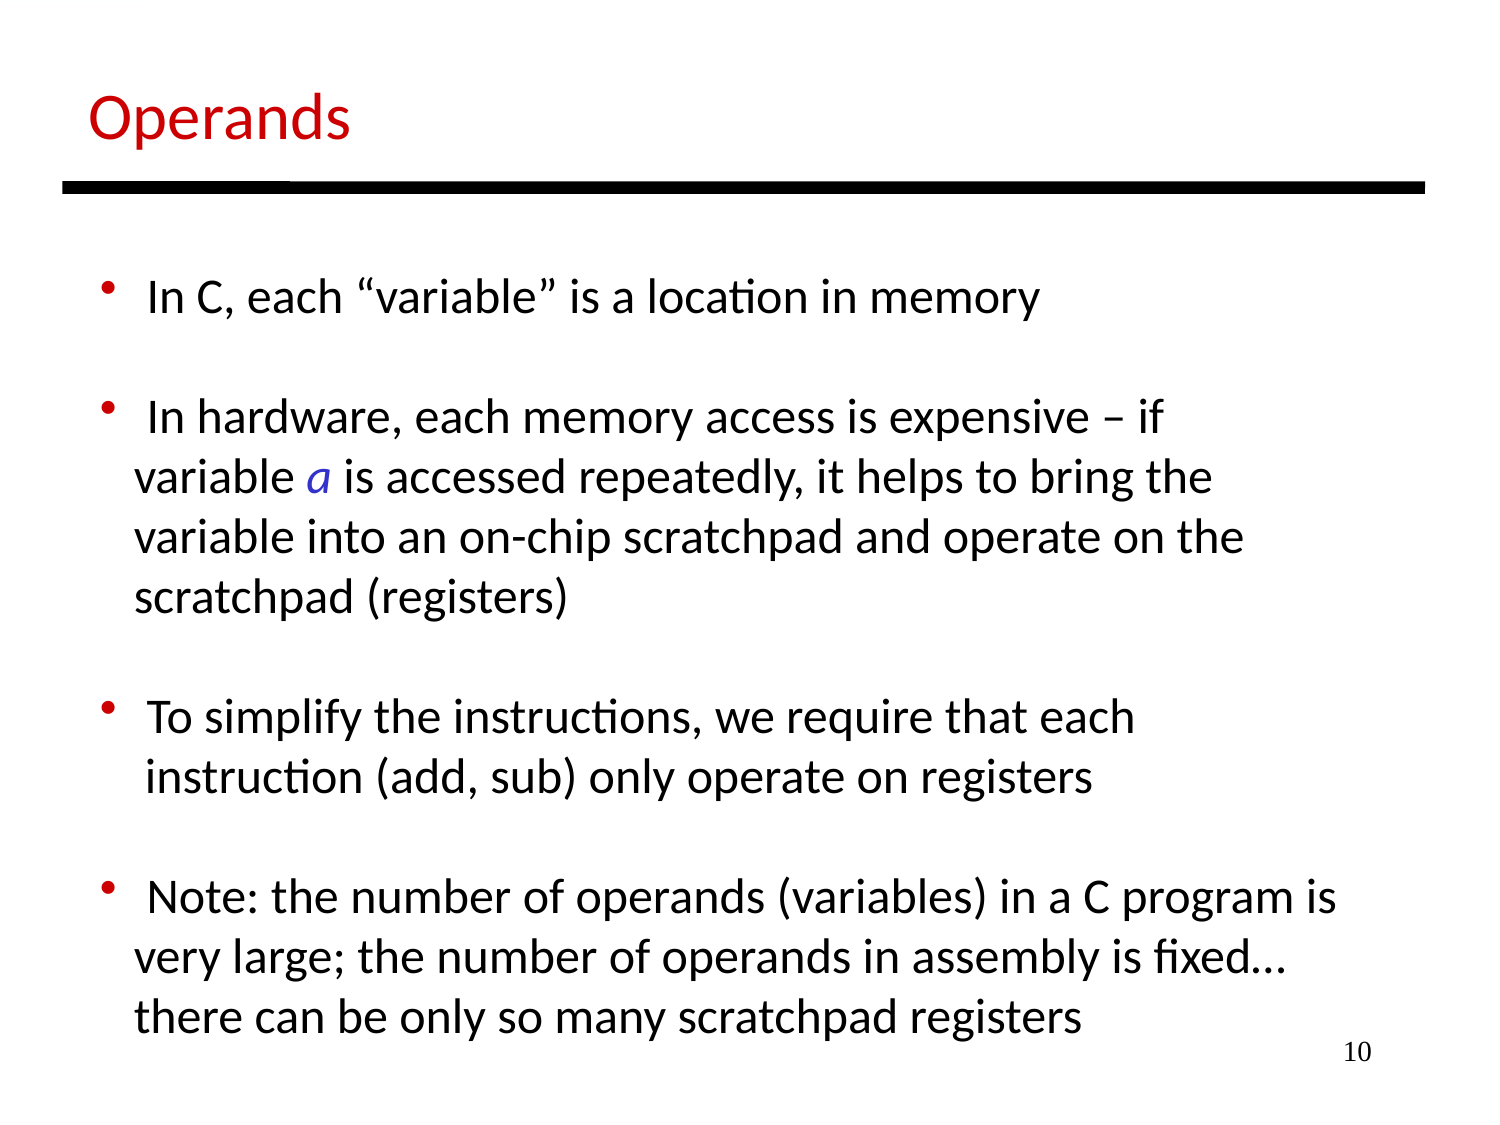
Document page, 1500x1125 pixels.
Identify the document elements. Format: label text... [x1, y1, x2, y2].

slide_number <number> [1074, 1025, 1388, 1100]
text_box Operands [74, 65, 367, 160]
text_box In C, each “variable” is a location in memory In hardware, each memory access is expensive – if variable a is accessed repeatedly, it helps to bring the variable into an on-chip scratchpad and operate on the scratchpad (registers) To simplify the instructions, we require that each instruction (add, sub) only operate on registers Note: the number of operands (variables) in a C program is very large; the number of operands in assembly is fixed… there can be only so many scratchpad registers [85, 256, 1353, 1052]
